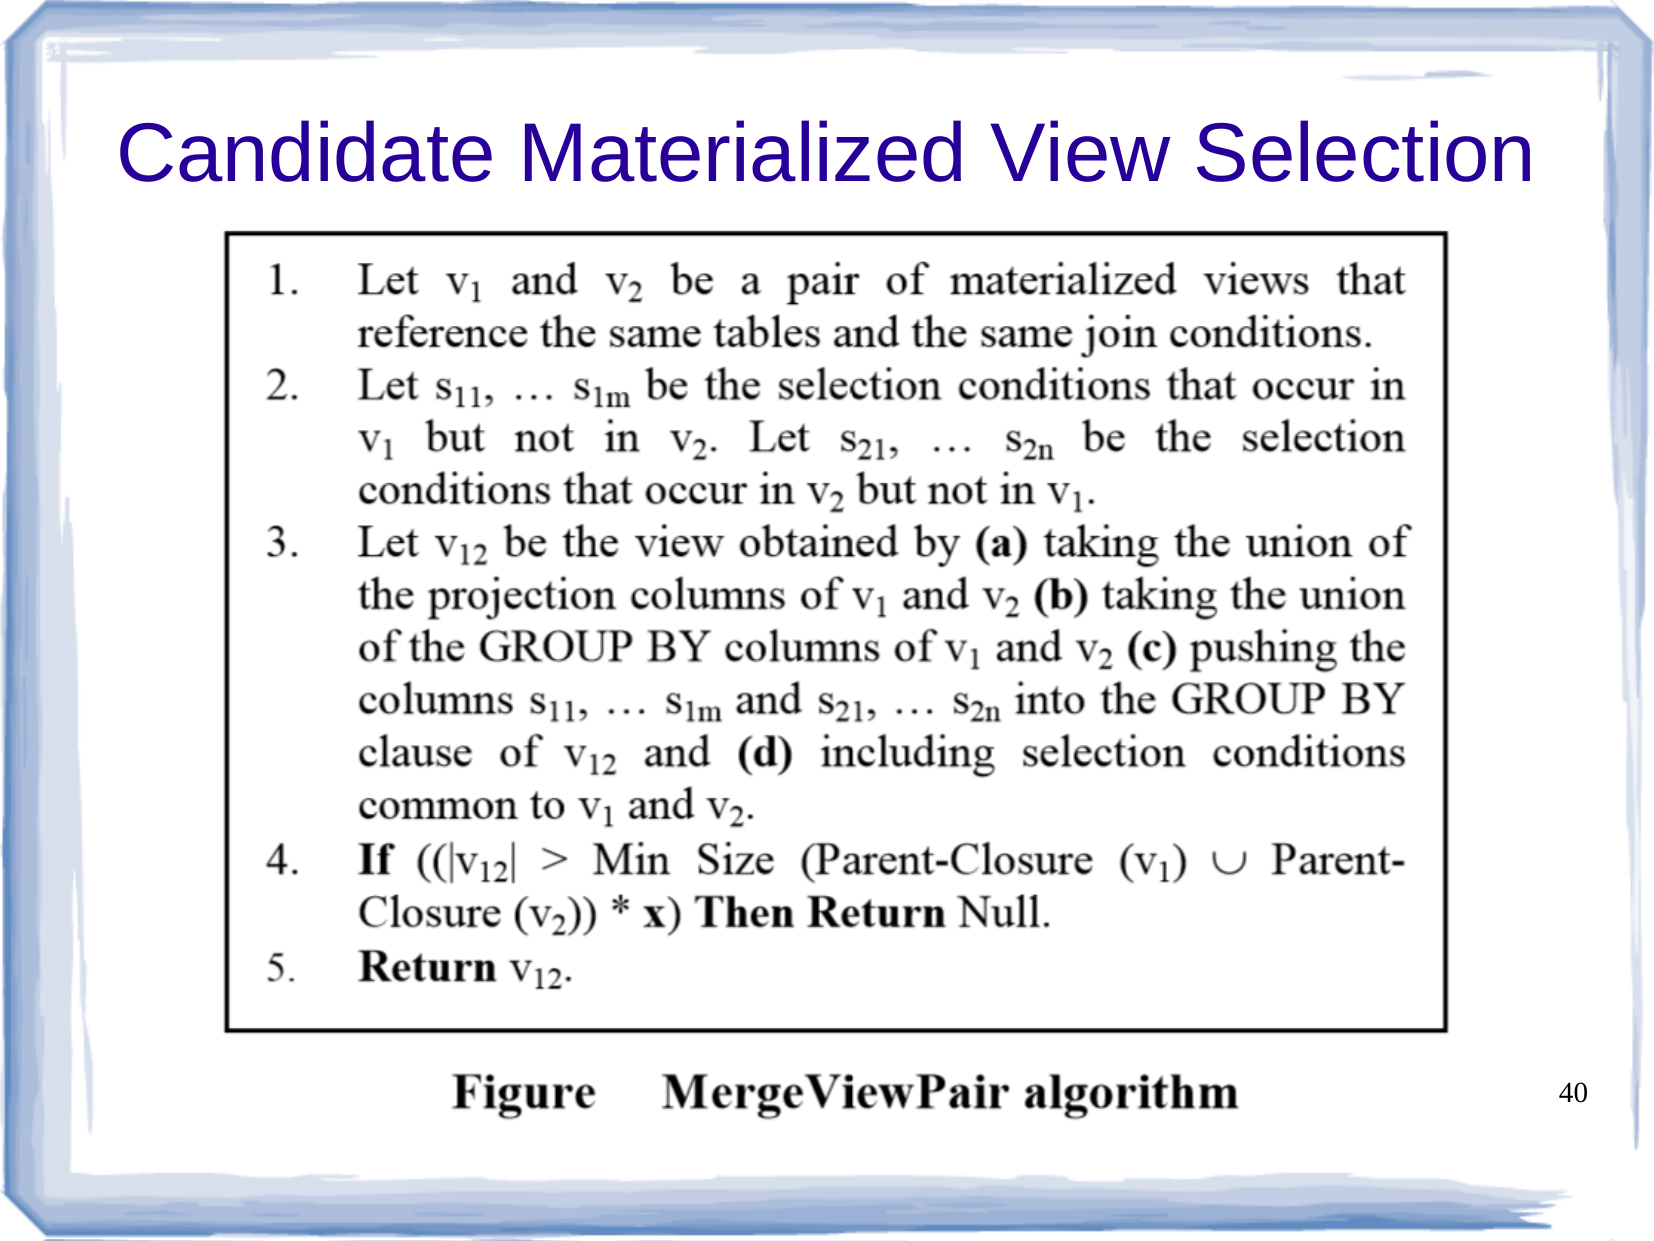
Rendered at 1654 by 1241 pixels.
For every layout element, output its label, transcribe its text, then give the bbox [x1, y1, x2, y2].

picture [0, 0, 1654, 1241]
title Candidate Materialized View Selection [82, 49, 1571, 257]
